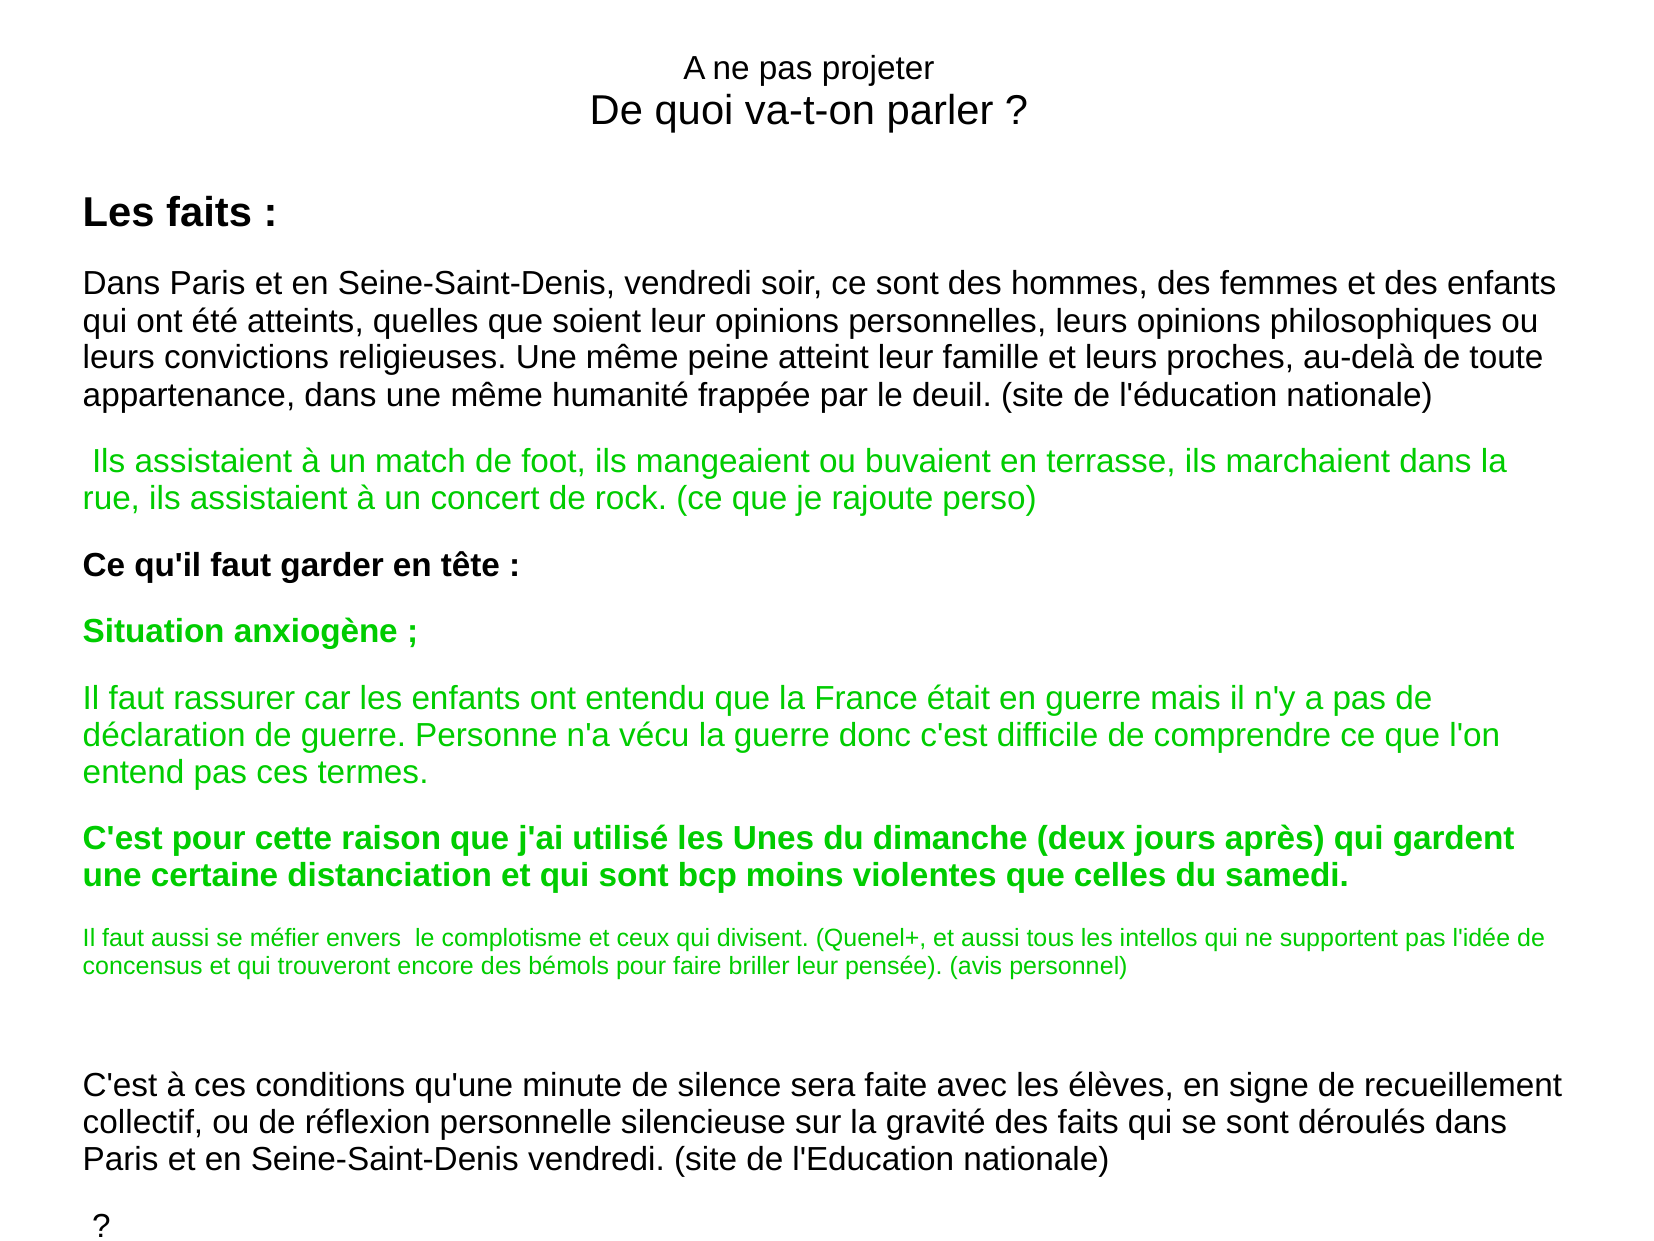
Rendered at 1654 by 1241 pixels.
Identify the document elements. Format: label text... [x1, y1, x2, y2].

list Les faits : Dans Paris et en Seine-Saint-Denis, vendredi soir, ce sont des hommes, des femmes et des enfants qui ont été atteints, quelles que soient leur opinions personnelles, leurs opinions philosophiques ou leurs convictions religieuses. Une même peine atteint leur famille et leurs proches, au-delà de toute appartenance, dans une même humanité frappée par le deuil. (site de l'éducation nationale) Ils assistaient à un match de foot, ils mangeaient ou buvaient en terrasse, ils marchaient dans la rue, ils assistaient à un concert de rock. (ce que je rajoute perso) Ce qu'il faut garder en tête : Situation anxiogène ; Il faut rassurer car les enfants ont entendu que la France était en guerre mais il n'y a pas de déclaration de guerre. Personne n'a vécu la guerre donc c'est difficile de comprendre ce que l'on entend pas ces termes. C'est pour cette raison que j'ai utilisé les Unes du dimanche (deux jours après) qui gardent une certaine distanciation et qui sont bcp moins violentes que celles du samedi. Il faut aussi se méfier envers le complotisme et ceux qui divisent. (Quenel+, et aussi tous les intellos qui ne supportent pas l'idée de concensus et qui trouveront encore des bémols pour faire briller leur pensée). (avis personnel) C'est à ces conditions qu'une minute de silence sera faite avec les élèves, en signe de recueillement collectif, ou de réflexion personnelle silencieuse sur la gravité des faits qui se sont déroulés dans Paris et en Seine-Saint-Denis vendredi. (site de l'Education nationale) ? [82, 188, 1571, 1241]
title A ne pas projeter De quoi va-t-on parler ? [82, 0, 1536, 188]
